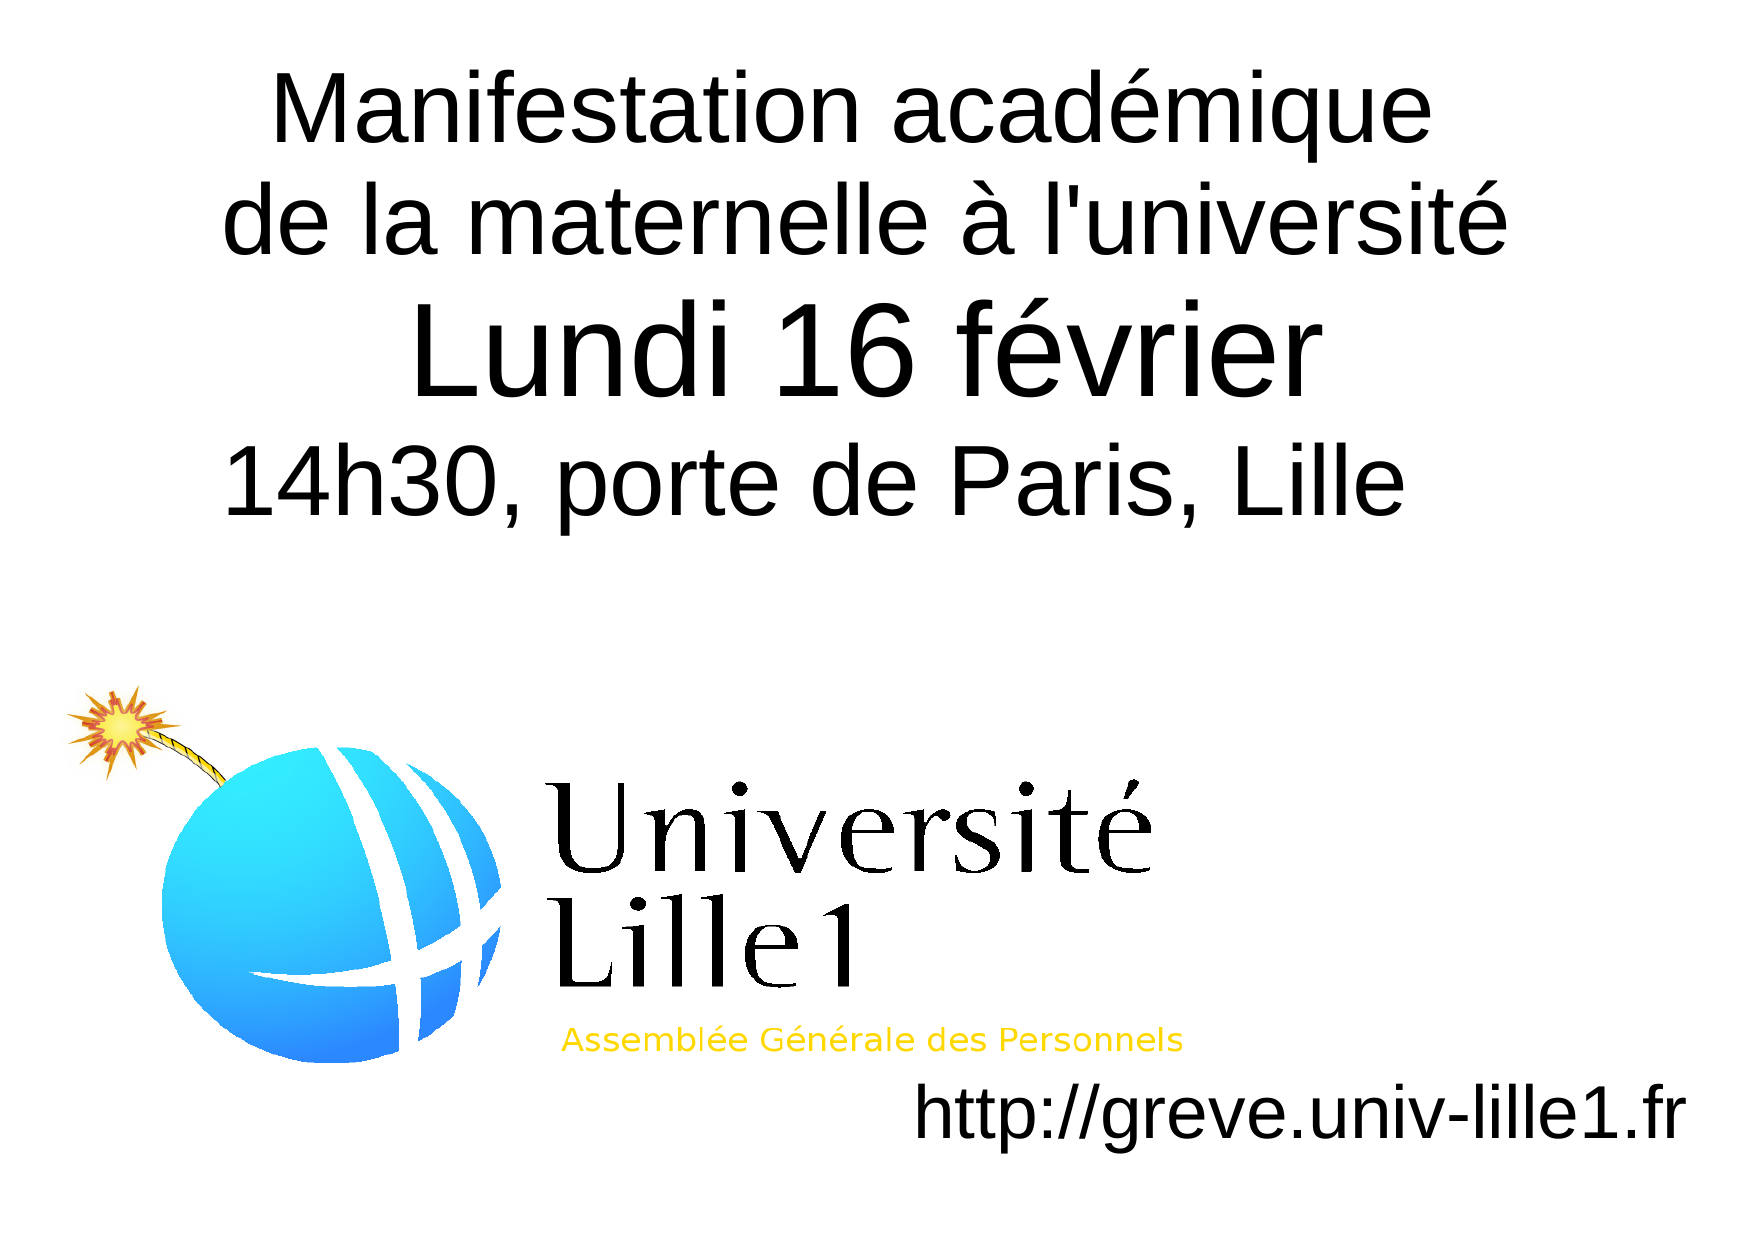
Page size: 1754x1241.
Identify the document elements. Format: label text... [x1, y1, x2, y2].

text_box Manifestation académique de la maternelle à l'université Lundi 16 février 14h30, porte de Paris, Lille [206, 44, 1684, 693]
picture [59, 679, 1182, 1063]
text_box http://greve.univ-lille1.fr [898, 1062, 1702, 1162]
